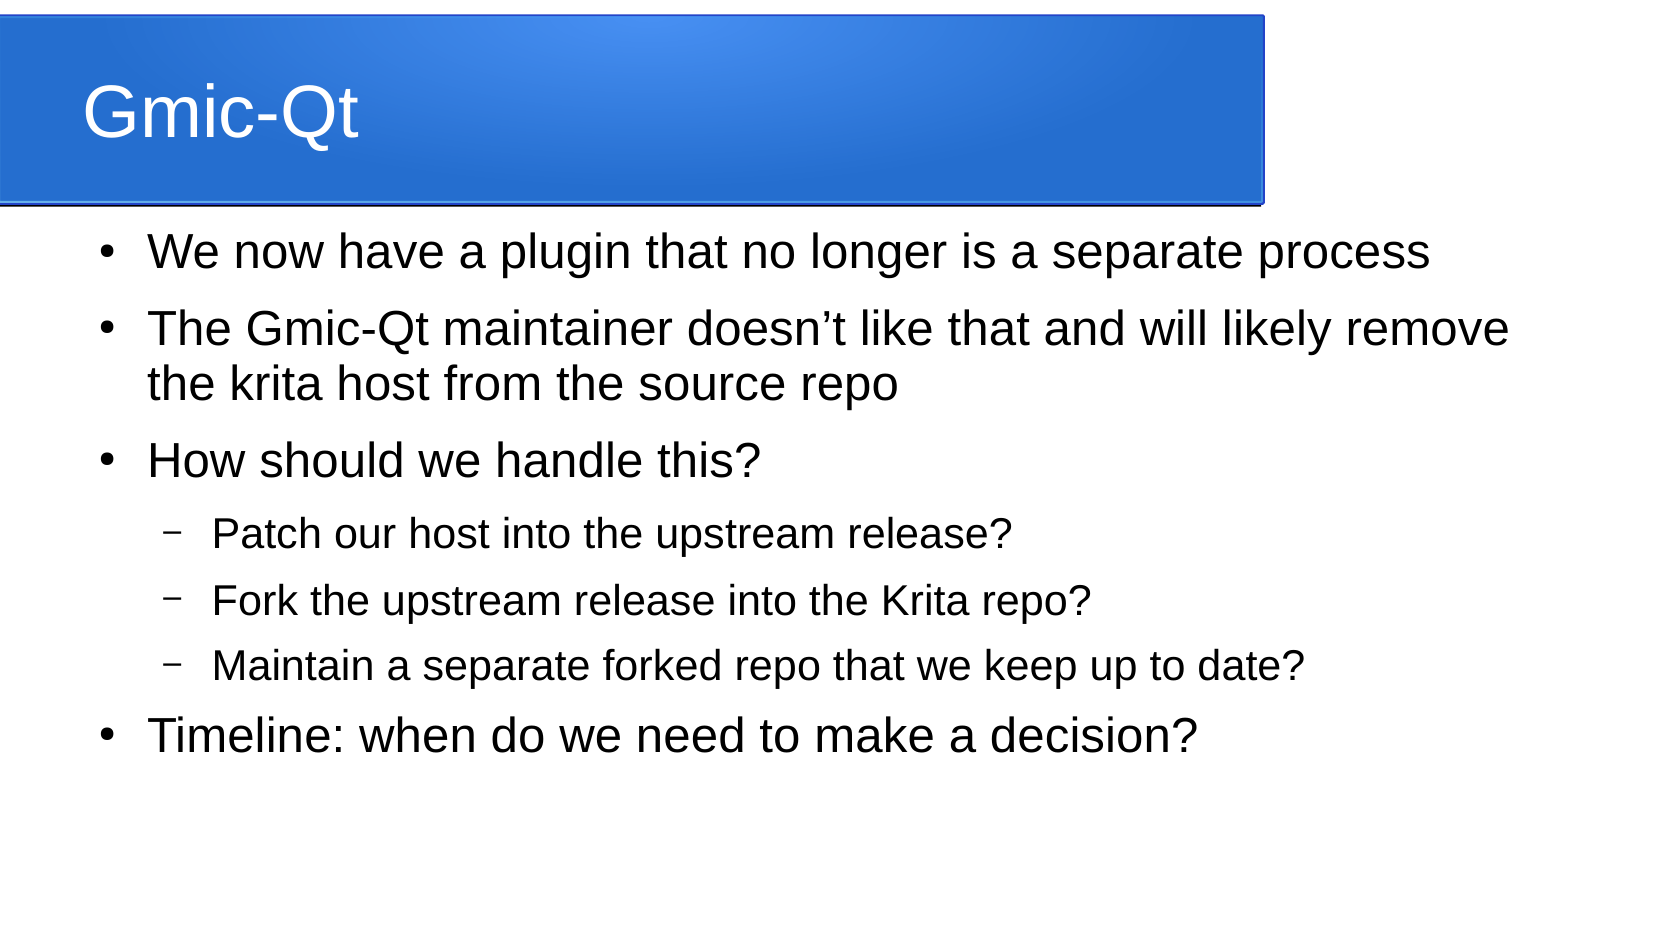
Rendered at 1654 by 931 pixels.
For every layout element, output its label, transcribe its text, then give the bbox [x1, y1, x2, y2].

title Gmic-Qt [82, 35, 1235, 189]
list We now have a plugin that no longer is a separate process The Gmic-Qt maintainer doesn’t like that and will likely remove the krita host from the source repo How should we handle this? Patch our host into the upstream release? Fork the upstream release into the Krita repo? Maintain a separate forked repo that we keep up to date? Timeline: when do we need to make a decision? [82, 224, 1571, 764]
